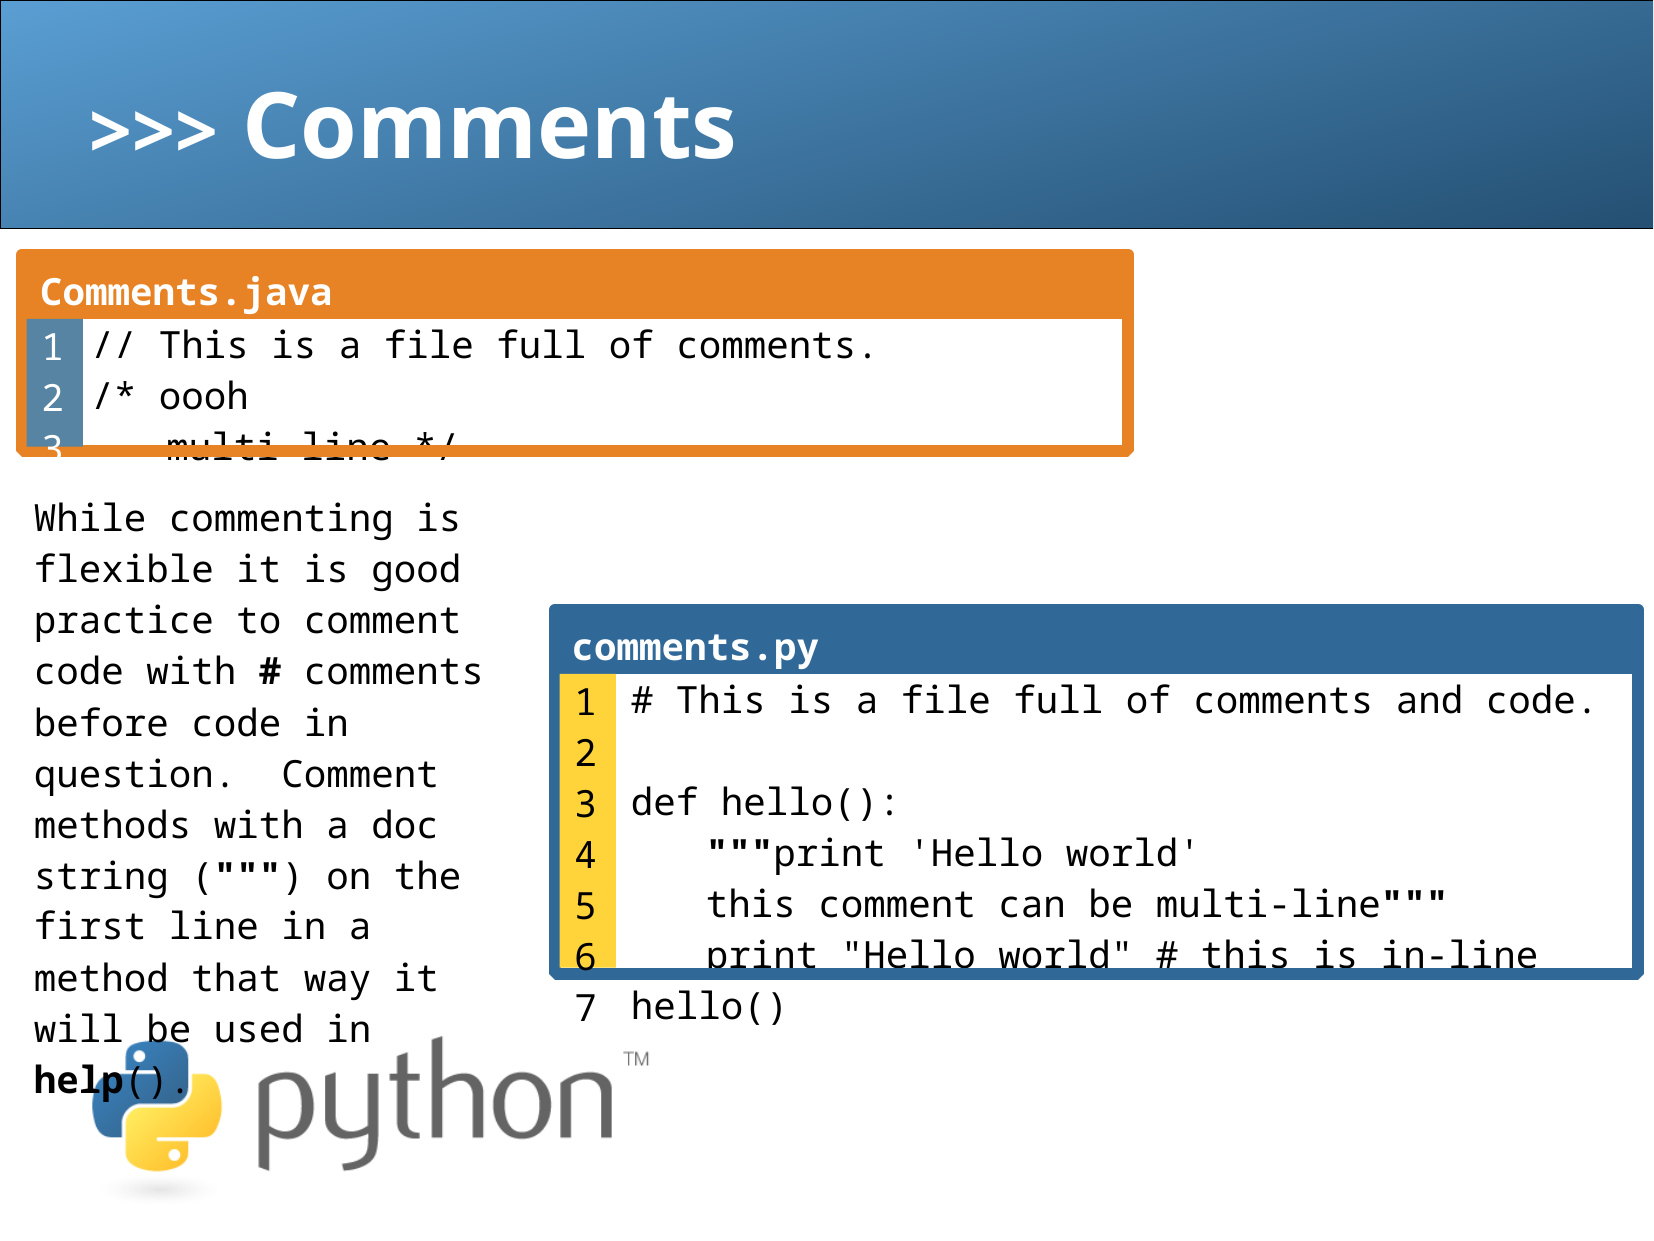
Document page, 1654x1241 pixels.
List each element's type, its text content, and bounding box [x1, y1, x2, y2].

text_box # This is a file full of comments and code. def hello(): """print 'Hello world' this comment can be multi-line""" print "Hello world" # this is in-line hello() [616, 674, 1632, 968]
text_box [607, 673, 616, 968]
text_box Comments.java [25, 257, 1050, 315]
text_box [0, 0, 1653, 229]
picture [0, 980, 1639, 1241]
text_box 1 2 3 4 5 6 7 [559, 667, 607, 979]
text_box [74, 318, 83, 447]
text_box // This is a file full of comments. /* oooh multi-line */ [83, 319, 1122, 445]
text_box 1 2 3 [26, 312, 74, 484]
text_box >>> Comments [74, 53, 1575, 181]
text_box While commenting is flexible it is good practice to comment code with # comments before code in question. Comment methods with a doc string (""") on the first line in a method that way it will be used in help(). [18, 484, 531, 1007]
text_box [22, 254, 1129, 314]
text_box [554, 609, 1639, 669]
text_box // This is a file full of comments. /* oooh multi-line */ [76, 310, 1146, 552]
text_box comments.py [556, 612, 1136, 670]
